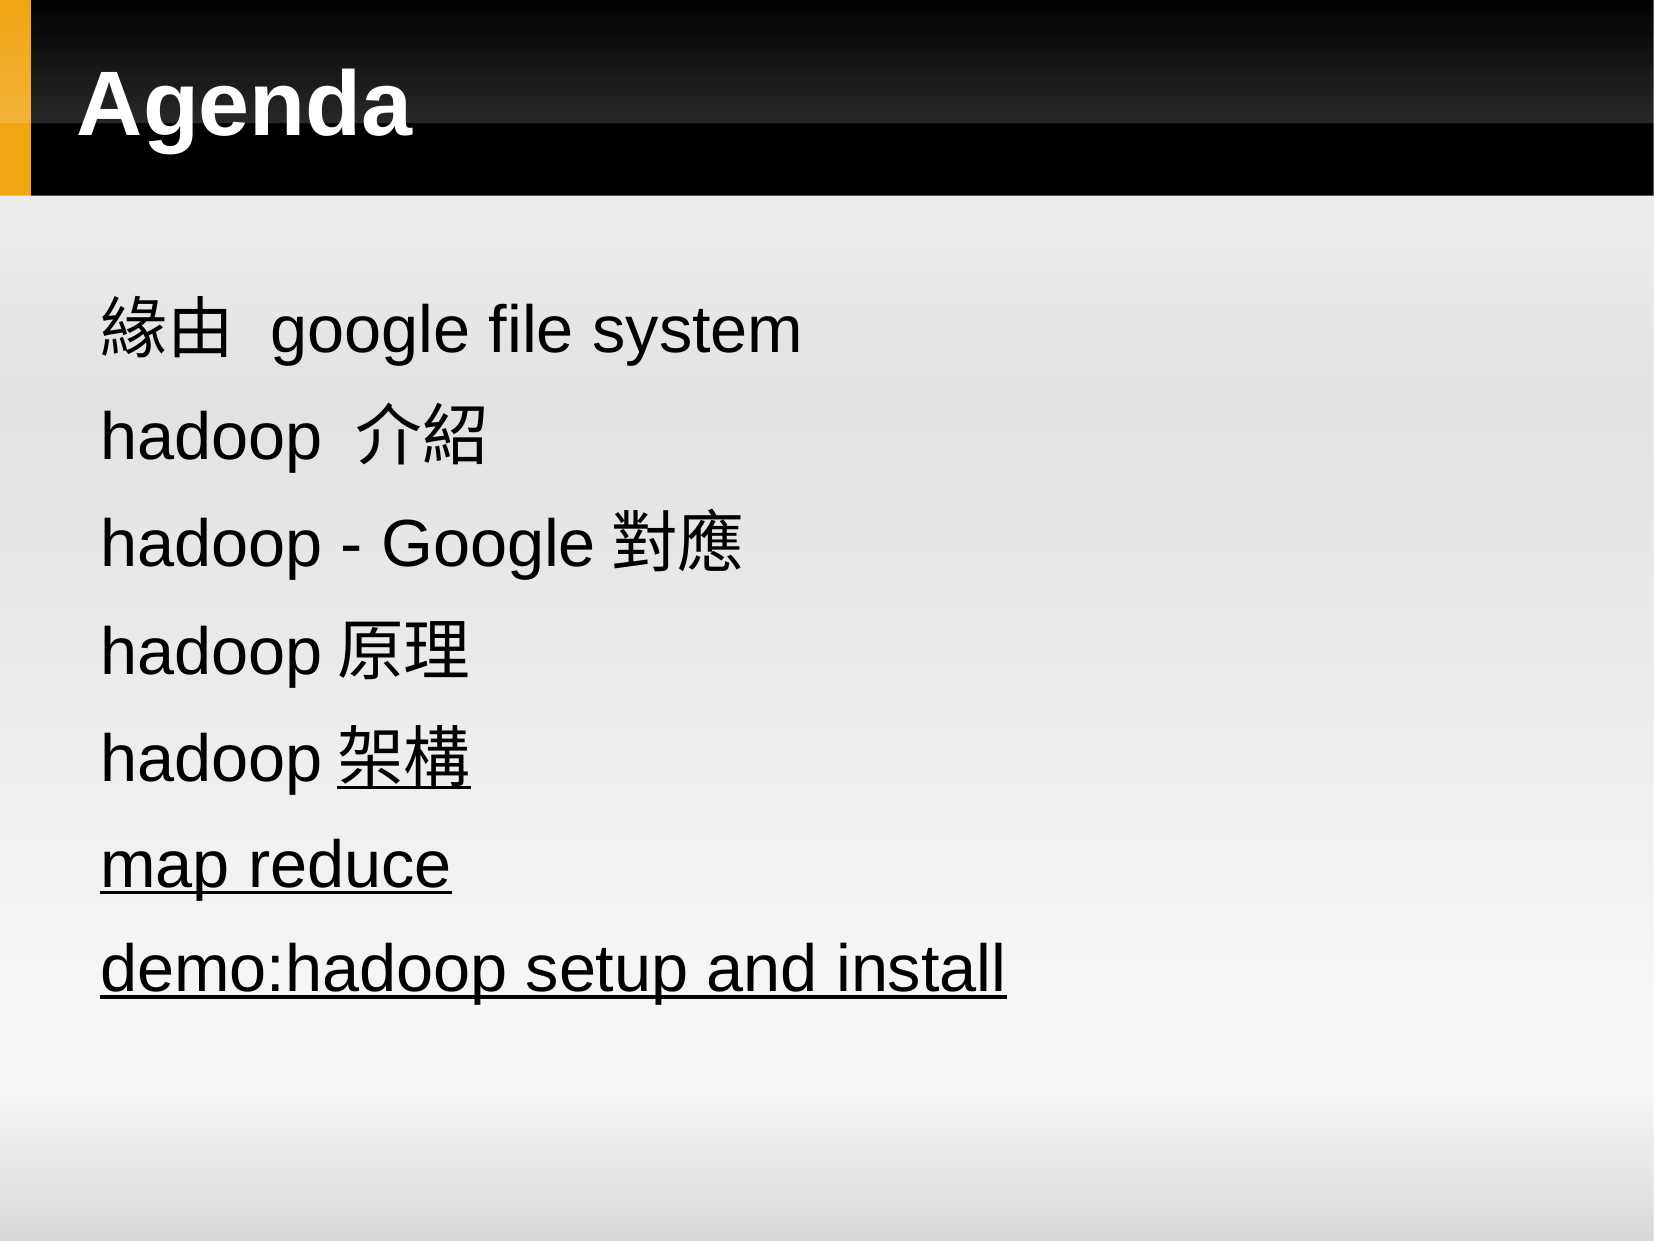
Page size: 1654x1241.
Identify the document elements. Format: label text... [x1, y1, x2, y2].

title Agenda [76, 0, 1565, 208]
list 緣由 google file system hadoop 介紹 hadoop - Google對應 hadoop原理 hadoop架構 map reduce demo:hadoop setup and install [82, 290, 1571, 1094]
picture [0, 0, 1654, 1241]
